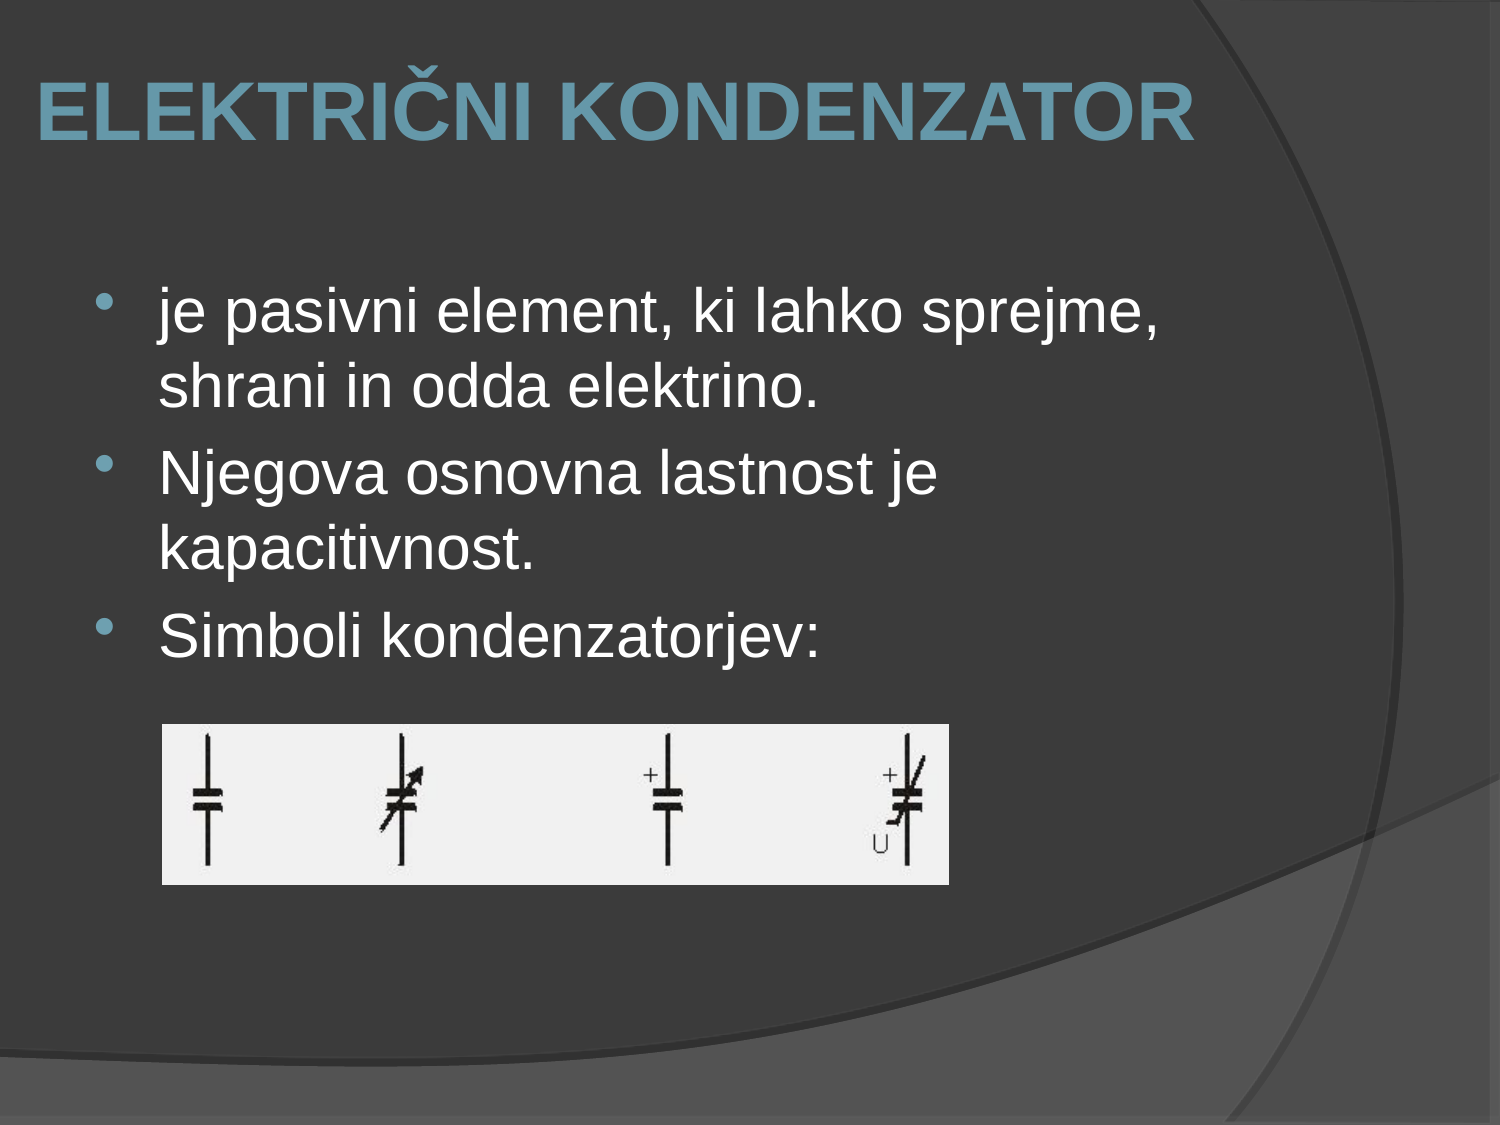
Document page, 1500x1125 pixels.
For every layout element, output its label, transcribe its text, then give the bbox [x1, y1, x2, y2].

list je pasivni element, ki lahko sprejme, shrani in odda elektrino. Njegova osnovna lastnost je kapacitivnost. Simboli kondenzatorjev: [75, 262, 1300, 1005]
text_box Električni kondenzator [0, 50, 1284, 165]
picture [162, 724, 949, 885]
